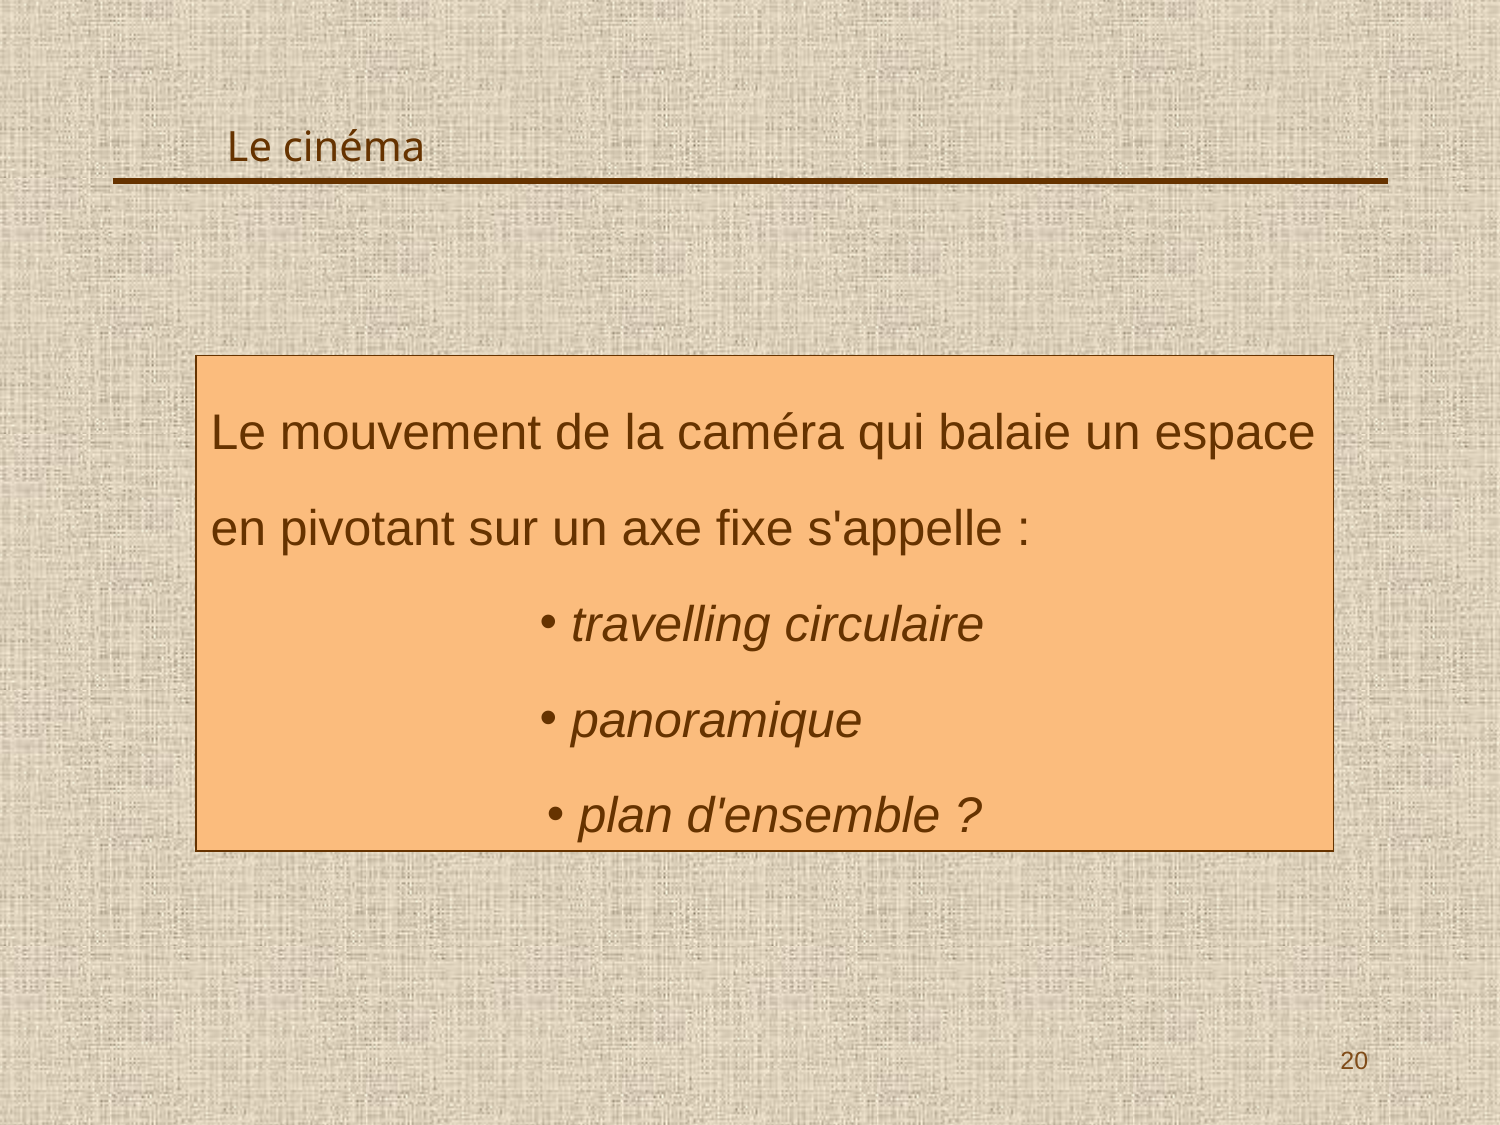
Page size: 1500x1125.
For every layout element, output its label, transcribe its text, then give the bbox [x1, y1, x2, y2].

picture [0, 0, 1500, 1125]
text_box Le mouvement de la caméra qui balaie un espace en pivotant sur un axe fixe s'appelle : travelling circulaire panoramique plan d'ensemble ? [195, 355, 1334, 851]
text_box Le cinéma [211, 112, 441, 178]
